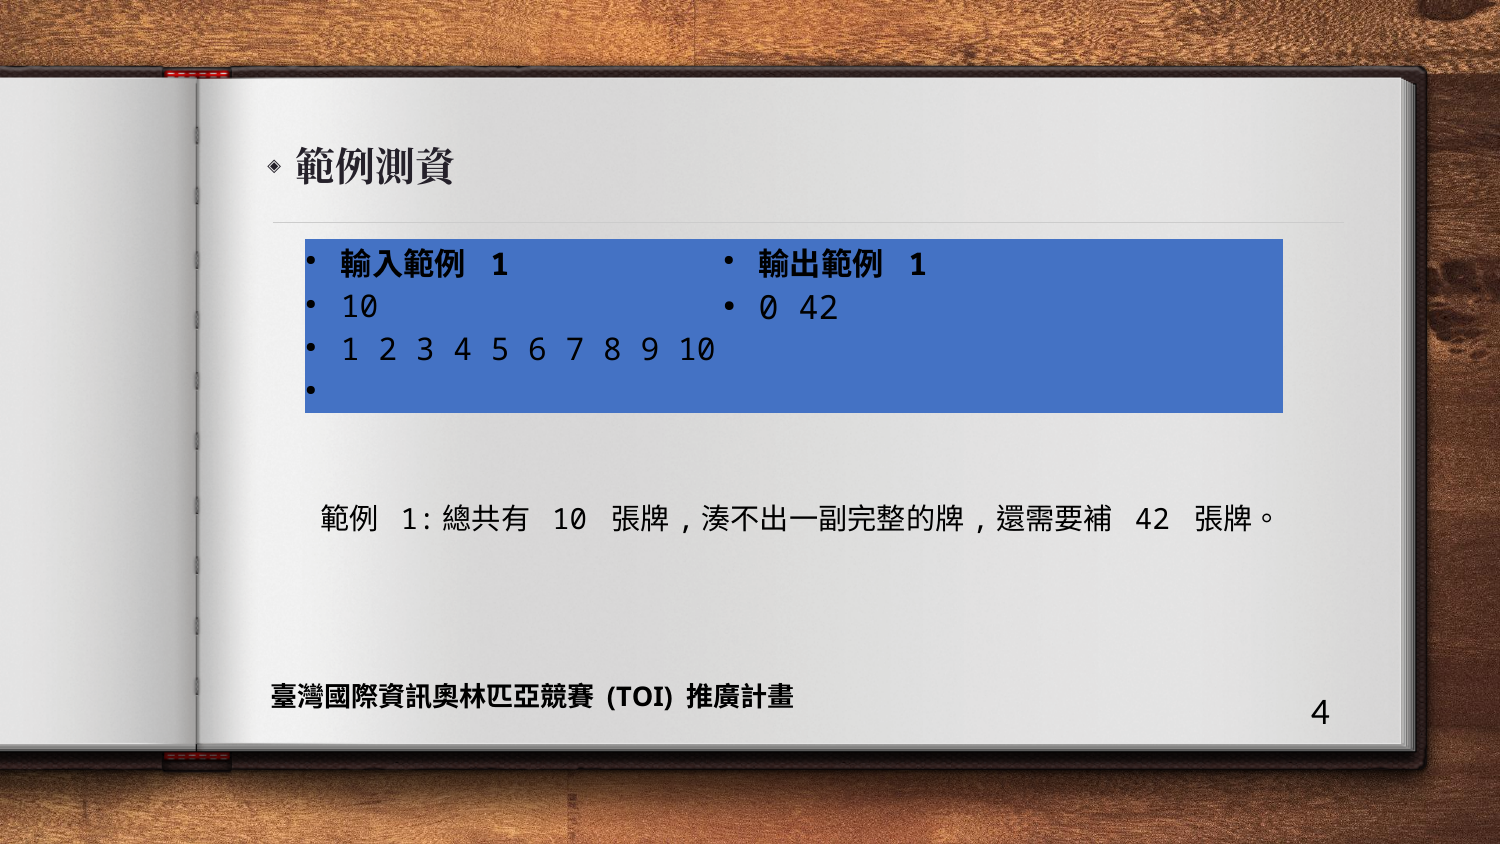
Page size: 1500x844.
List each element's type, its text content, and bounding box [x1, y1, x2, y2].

text_box 範例 1:總共有 10 張牌,湊不出一副完整的牌,還需要補 42 張牌。 [305, 492, 1283, 544]
table_header 輸入範例 1 10 1 2 3 4 5 6 7 8 9 10 [305, 239, 723, 413]
table_header 輸出範例 1 0 42 [723, 239, 1283, 413]
text_box 4 [1295, 672, 1386, 737]
list 範例測資 [252, 126, 1194, 205]
